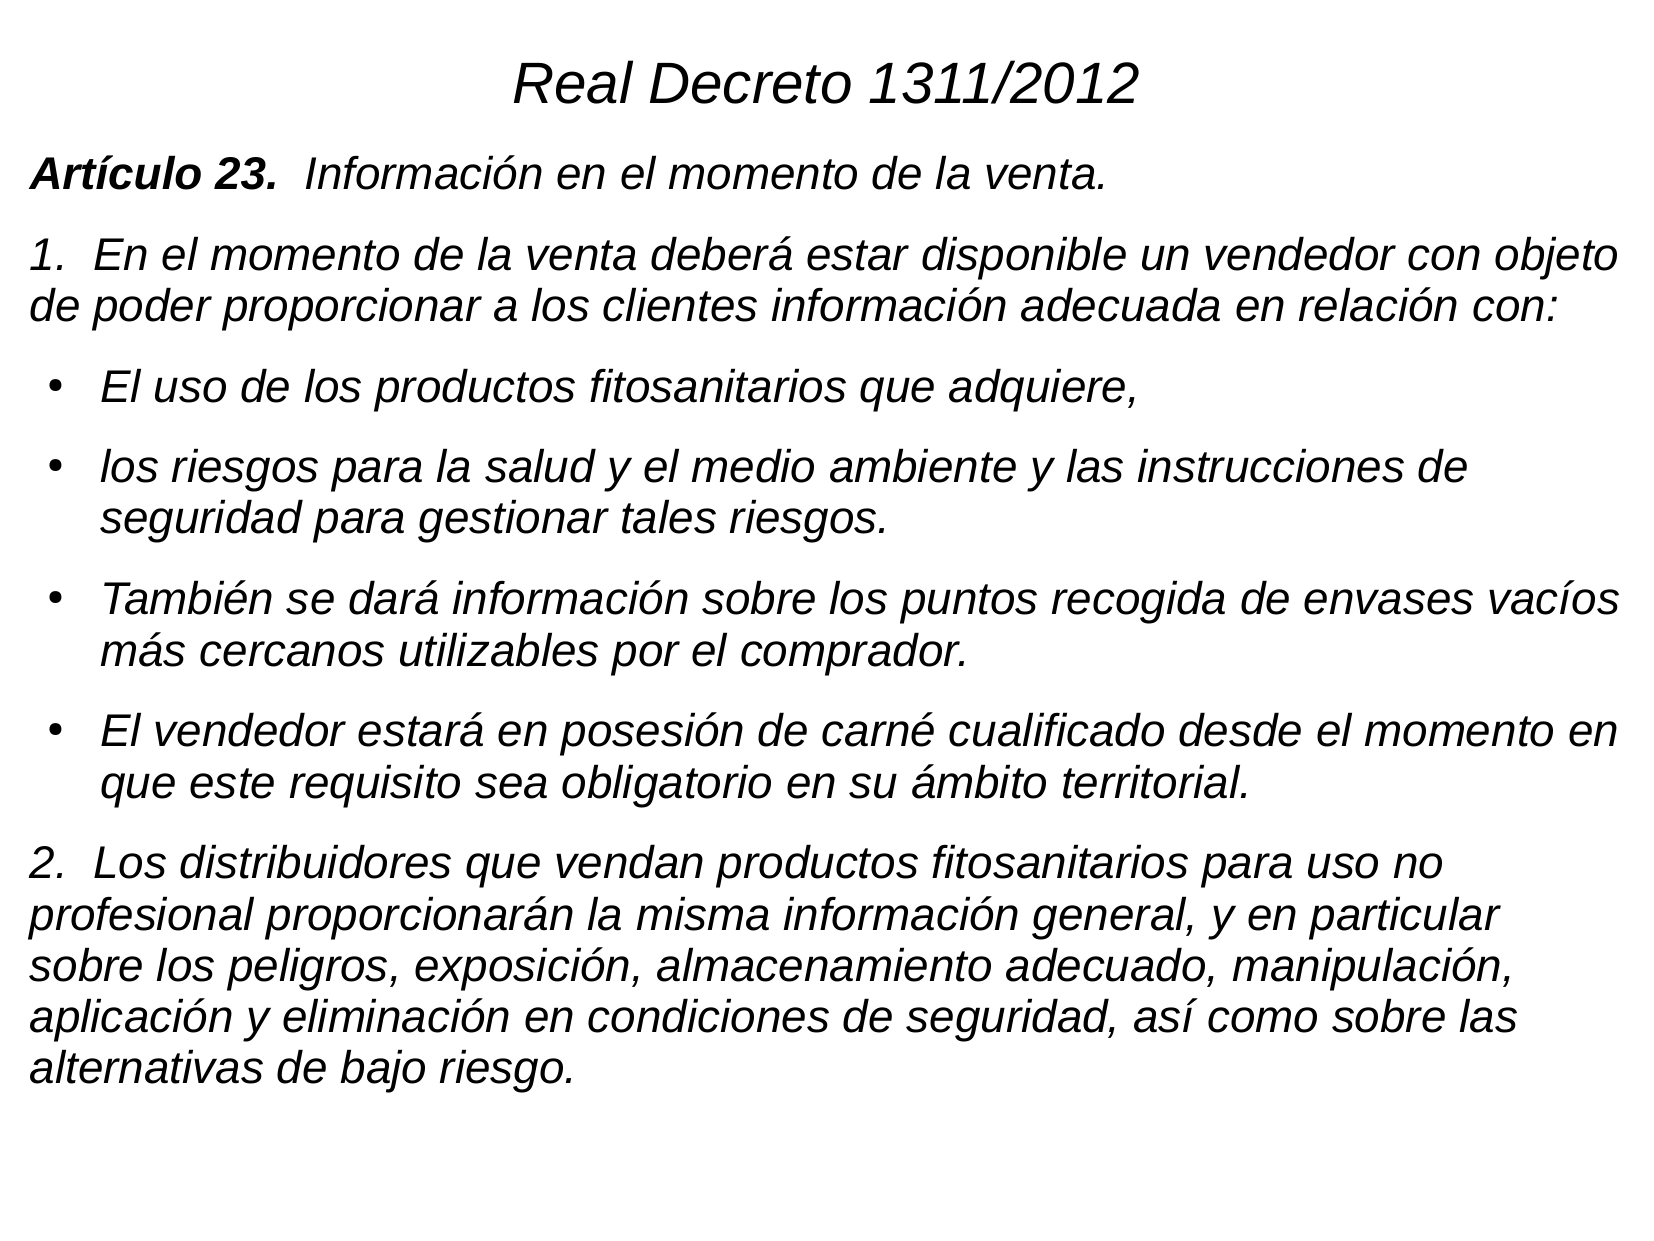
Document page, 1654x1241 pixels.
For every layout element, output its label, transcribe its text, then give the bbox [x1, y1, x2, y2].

list Artículo 23. Información en el momento de la venta. 1. En el momento de la venta deberá estar disponible un vendedor con objeto de poder proporcionar a los clientes información adecuada en relación con: El uso de los productos fitosanitarios que adquiere, los riesgos para la salud y el medio ambiente y las instrucciones de seguridad para gestionar tales riesgos. También se dará información sobre los puntos recogida de envases vacíos más cercanos utilizables por el comprador. El vendedor estará en posesión de carné cualificado desde el momento en que este requisito sea obligatorio en su ámbito territorial. 2. Los distribuidores que vendan productos fitosanitarios para uso no profesional proporcionarán la misma información general, y en particular sobre los peligros, exposición, almacenamiento adecuado, manipulación, aplicación y eliminación en condiciones de seguridad, así como sobre las alternativas de bajo riesgo. [29, 147, 1625, 1241]
title Real Decreto 1311/2012 [82, 49, 1571, 119]
